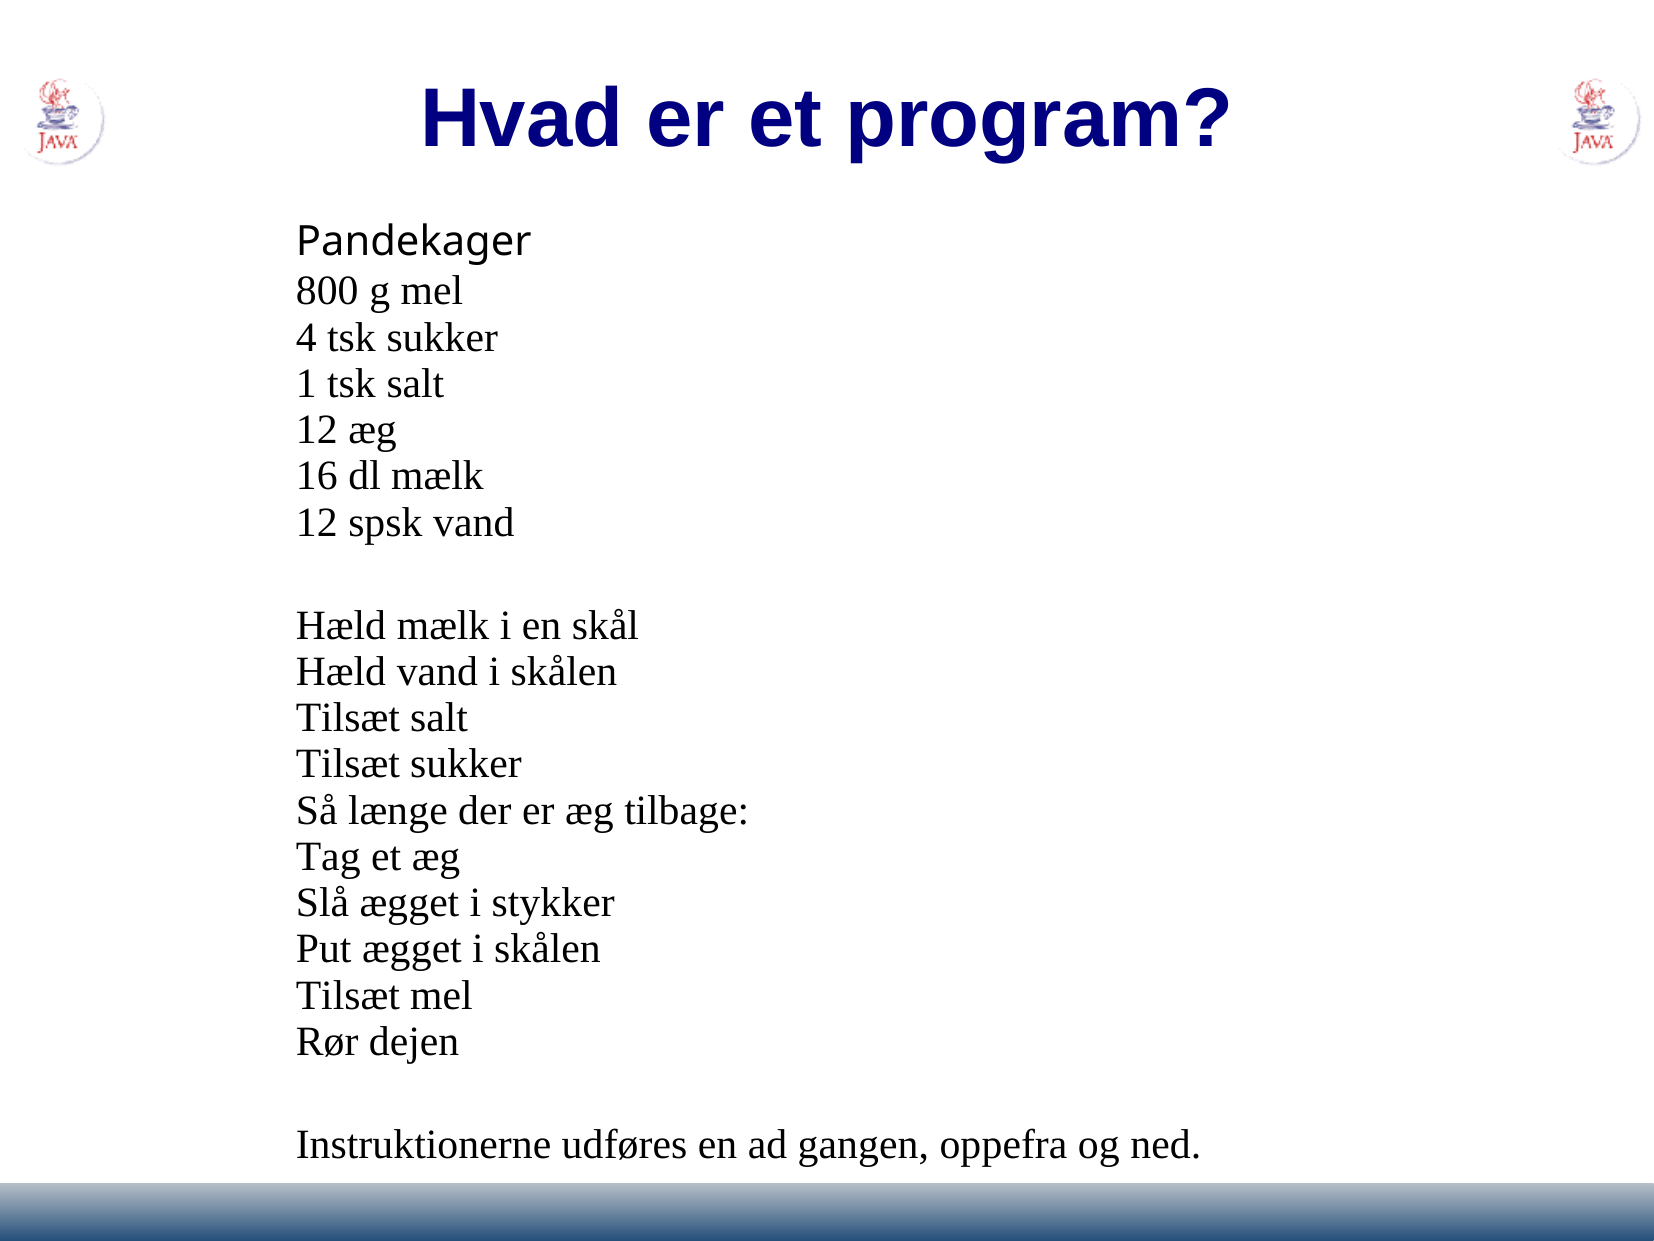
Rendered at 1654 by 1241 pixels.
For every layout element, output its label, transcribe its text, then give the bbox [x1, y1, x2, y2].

picture [1573, 71, 1645, 169]
title Hvad er et program? [105, 14, 1549, 222]
subtitle Pandekager 800 g mel 4 tsk sukker 1 tsk salt 12 æg 16 dl mælk 12 spsk vand Hæld mælk i en skål Hæld vand i skålen Tilsæt salt Tilsæt sukker Så længe der er æg tilbage: Tag et æg Slå ægget i stykker Put ægget i skålen Tilsæt mel Rør dejen Instruktionerne udføres en ad gangen, oppefra og ned. [295, 40, 1573, 1241]
picture [10, 71, 105, 169]
